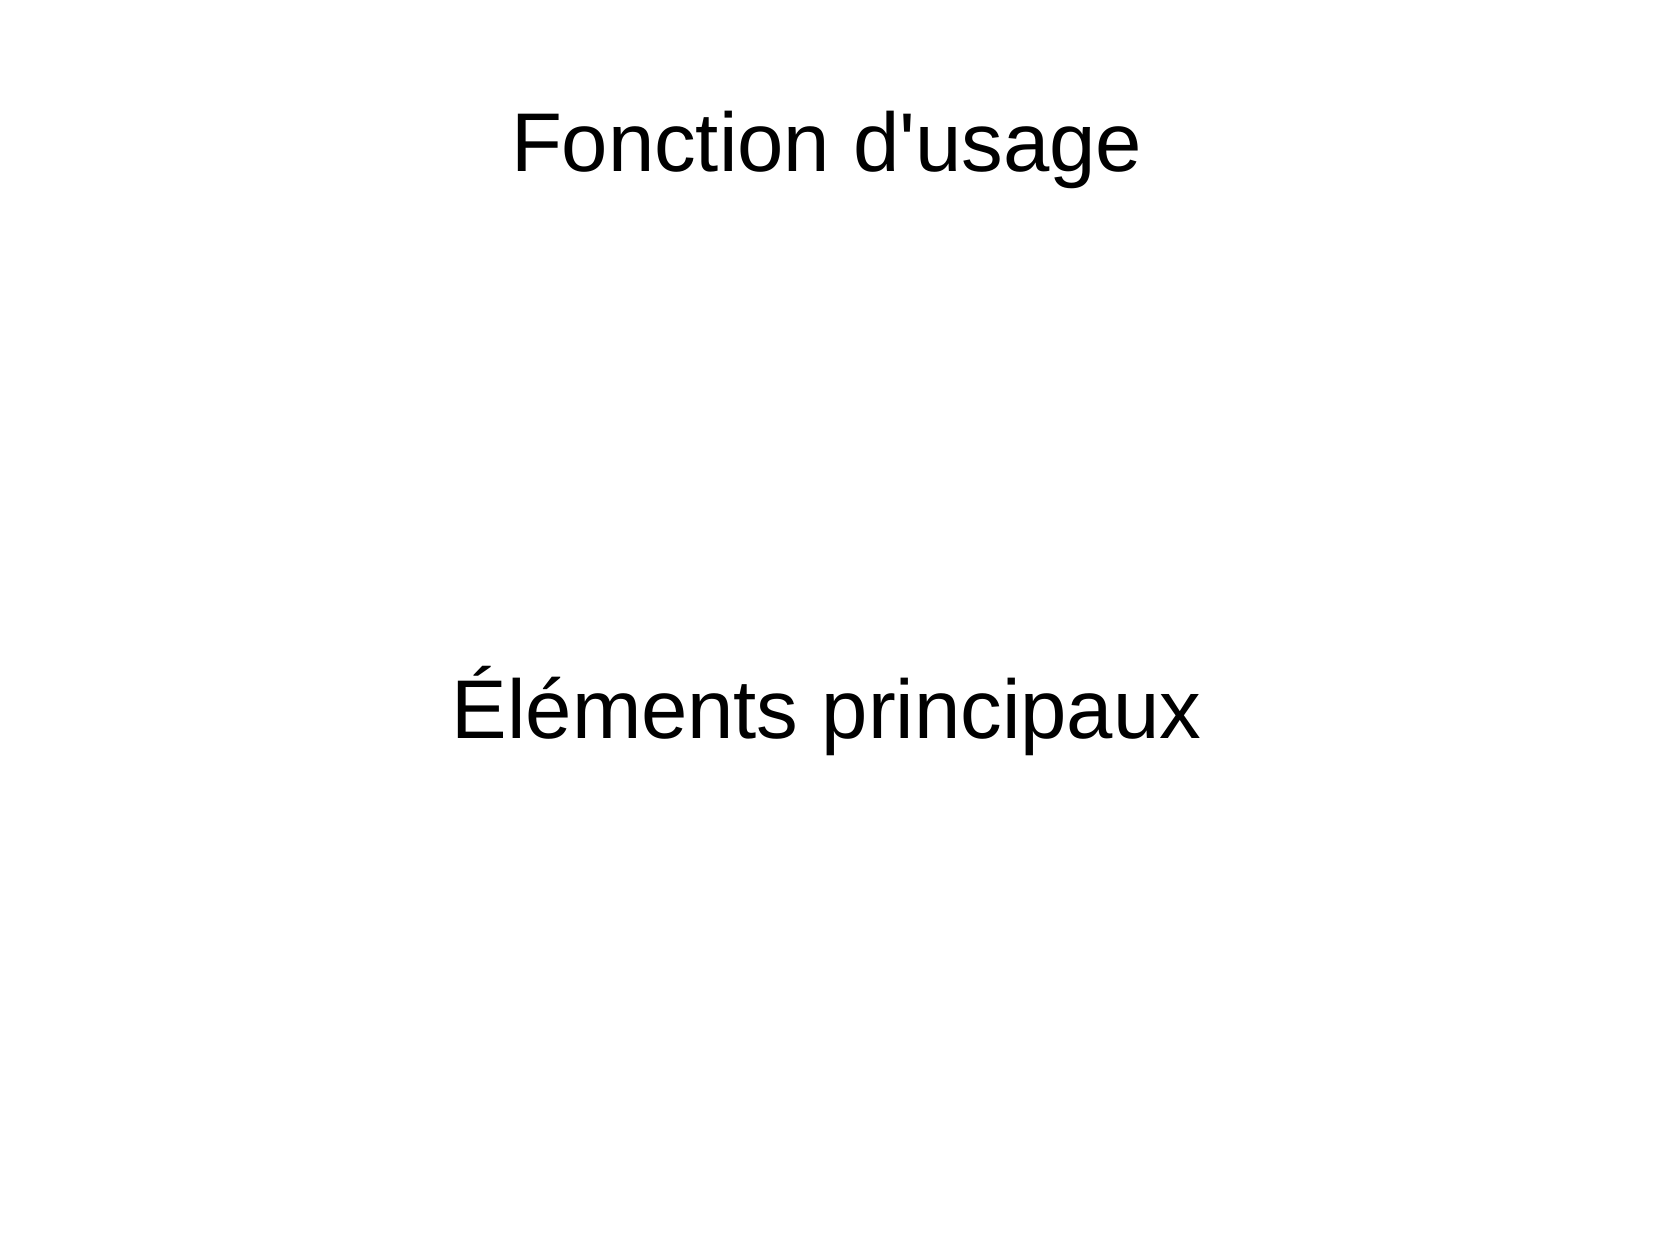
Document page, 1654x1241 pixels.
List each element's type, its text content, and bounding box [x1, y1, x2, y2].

text_box Éléments principaux [236, 655, 1418, 764]
text_box Fonction d'usage [236, 88, 1418, 197]
